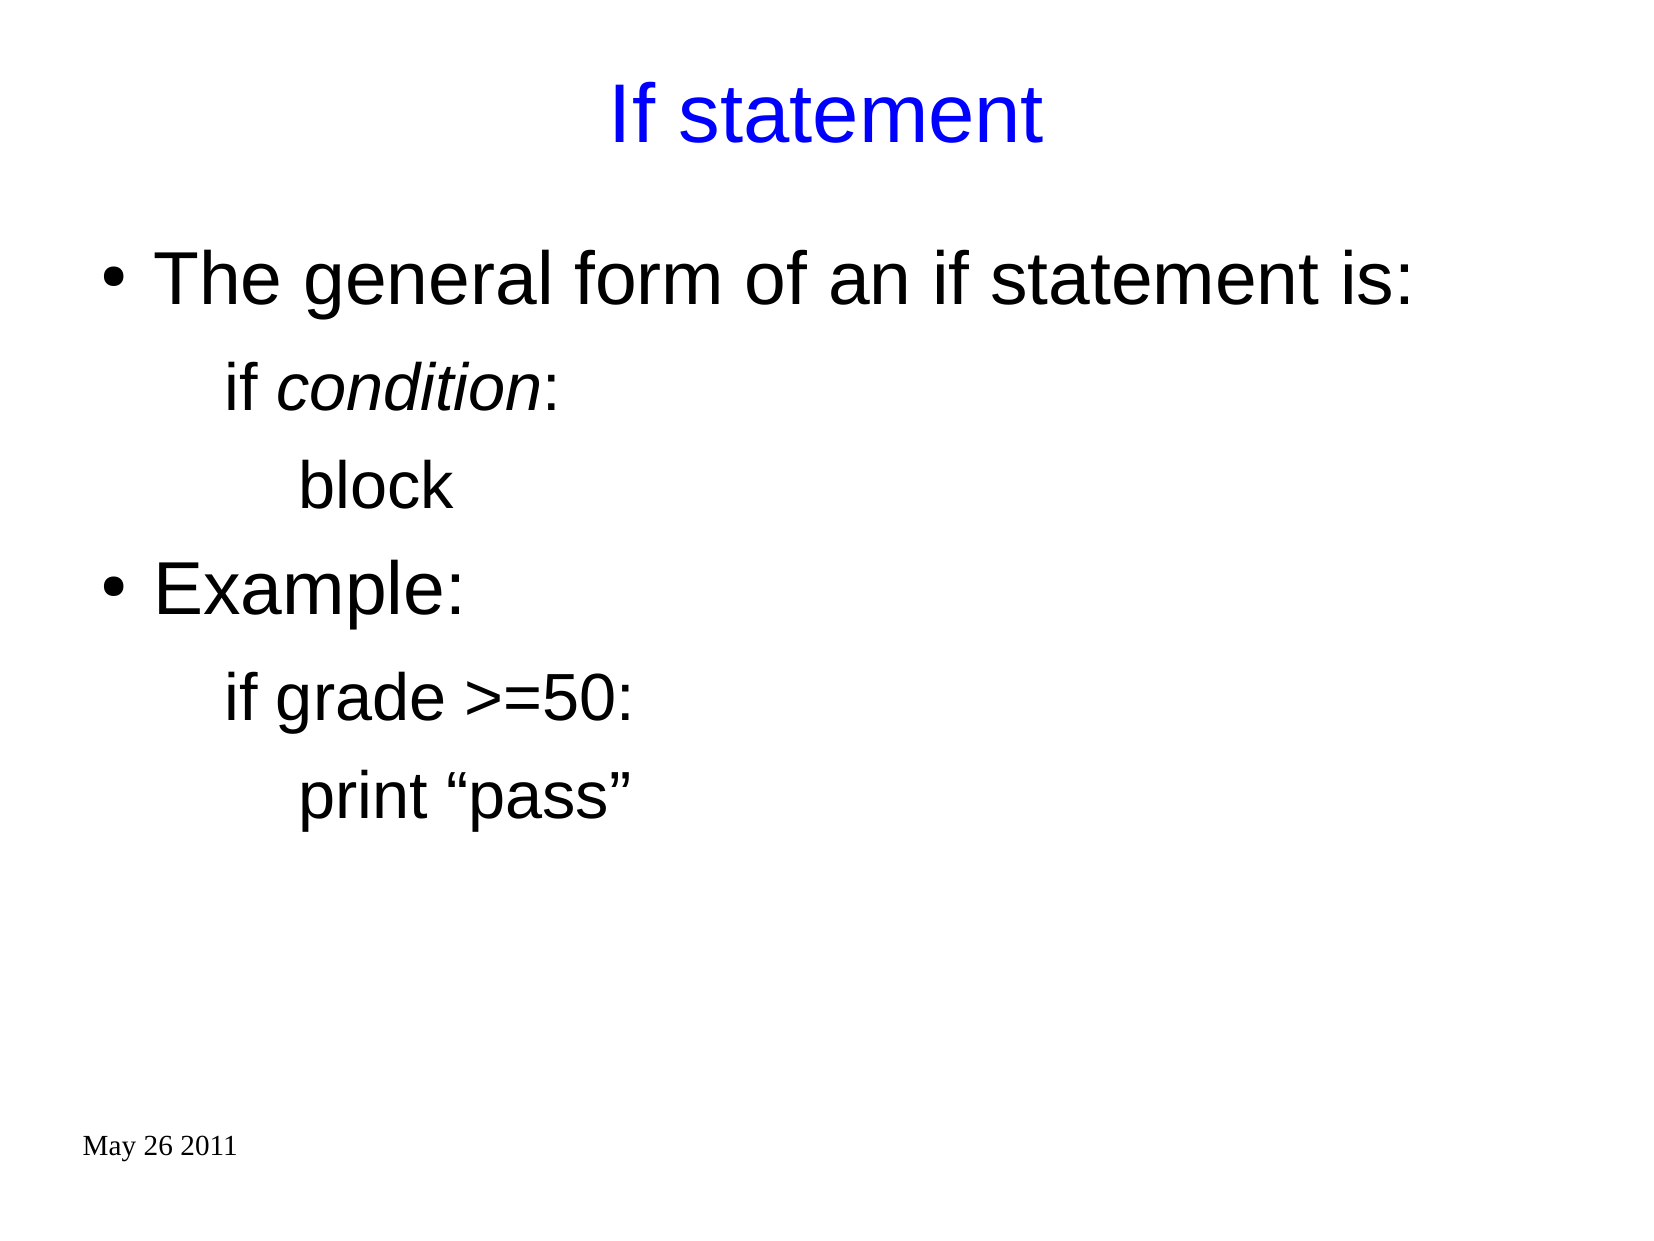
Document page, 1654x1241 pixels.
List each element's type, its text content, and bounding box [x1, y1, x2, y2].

title If statement [82, 49, 1571, 178]
list The general form of an if statement is: if condition: block Example: if grade >=50: print “pass” [82, 236, 1571, 1109]
